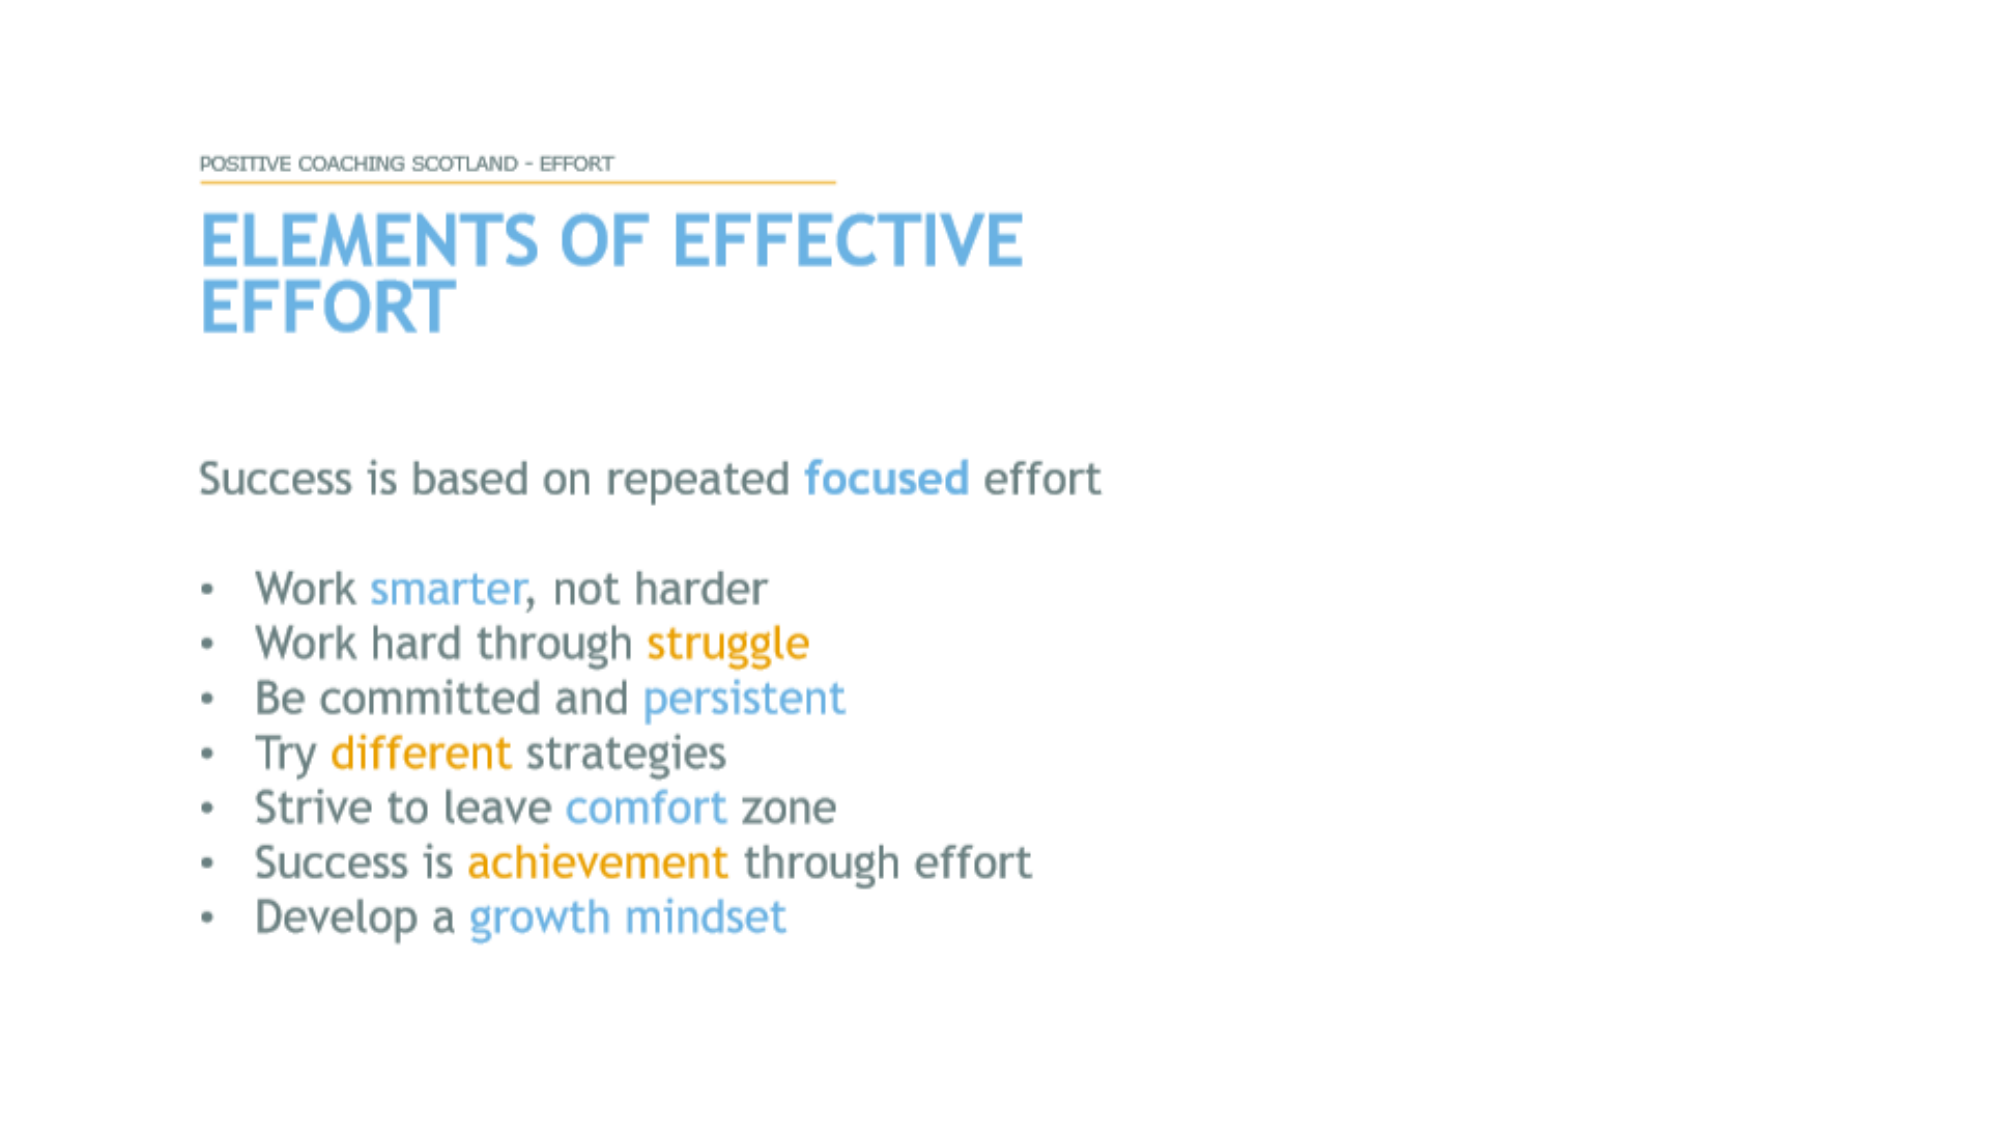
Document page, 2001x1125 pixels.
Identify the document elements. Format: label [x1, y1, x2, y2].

picture [129, 94, 1179, 1031]
